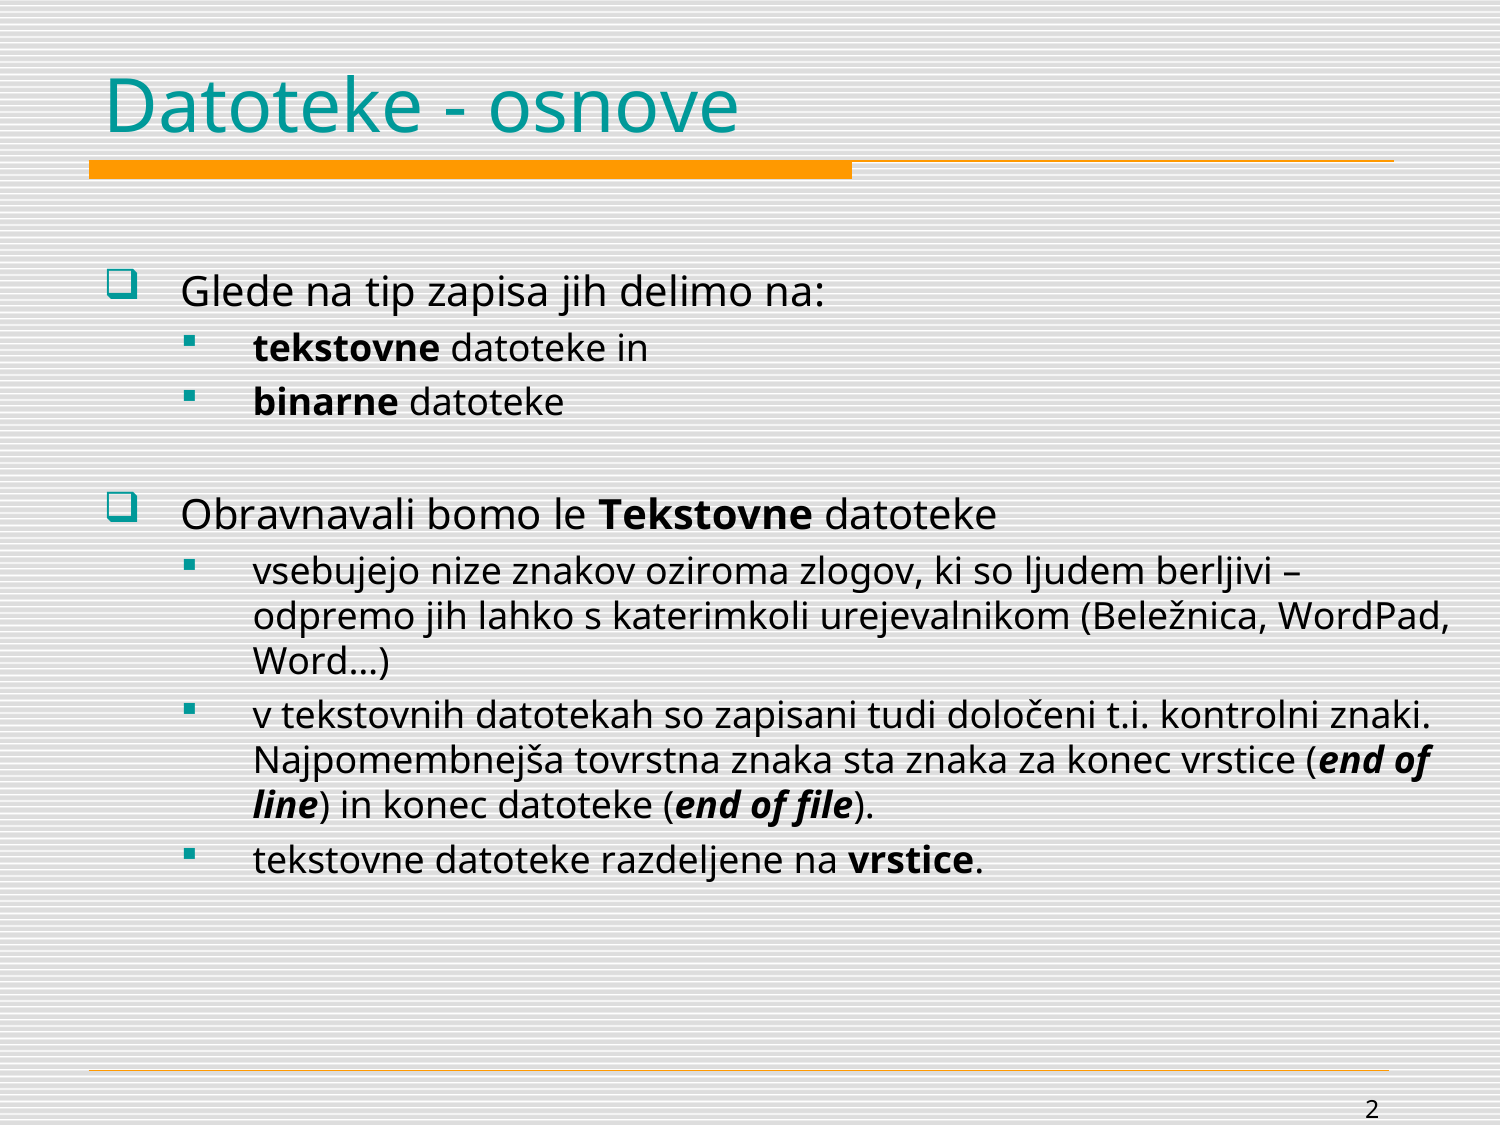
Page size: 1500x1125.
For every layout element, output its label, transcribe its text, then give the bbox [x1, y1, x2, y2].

list Glede na tip zapisa jih delimo na: tekstovne datoteke in binarne datoteke Obravnavali bomo le Tekstovne datoteke vsebujejo nize znakov oziroma zlogov, ki so ljudem berljivi – odpremo jih lahko s katerimkoli urejevalnikom (Beležnica, WordPad, Word…) v tekstovnih datotekah so zapisani tudi določeni t.i. kontrolni znaki. Najpomembnejša tovrstna znaka sta znaka za konec vrstice (end of line) in konec datoteke (end of file). tekstovne datoteke razdeljene na vrstice. [88, 196, 1471, 1035]
text_box <number> [1068, 1085, 1394, 1125]
title Datoteke - osnove [88, 42, 1401, 155]
picture [0, 0, 1500, 1125]
